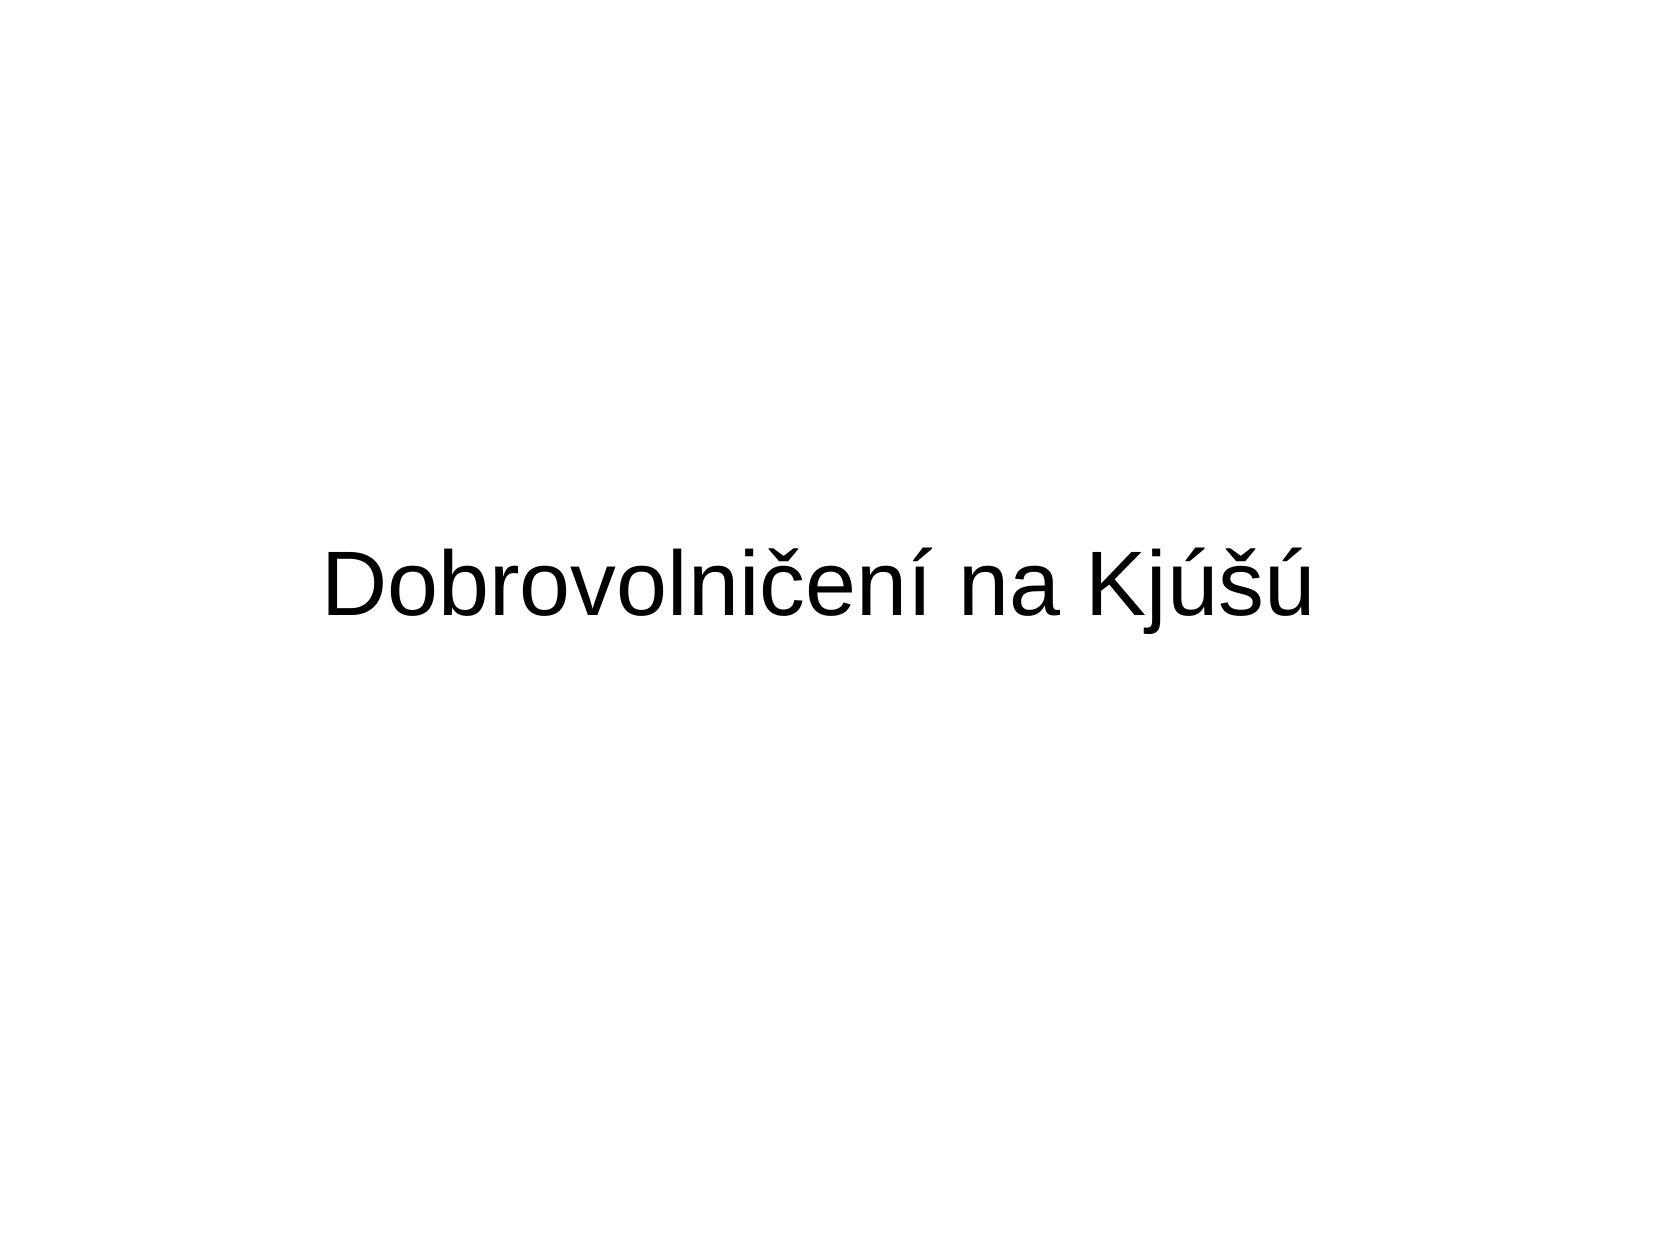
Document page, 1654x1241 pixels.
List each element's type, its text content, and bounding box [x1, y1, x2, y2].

title Dobrovolničení na Kjúšú [75, 480, 1564, 688]
